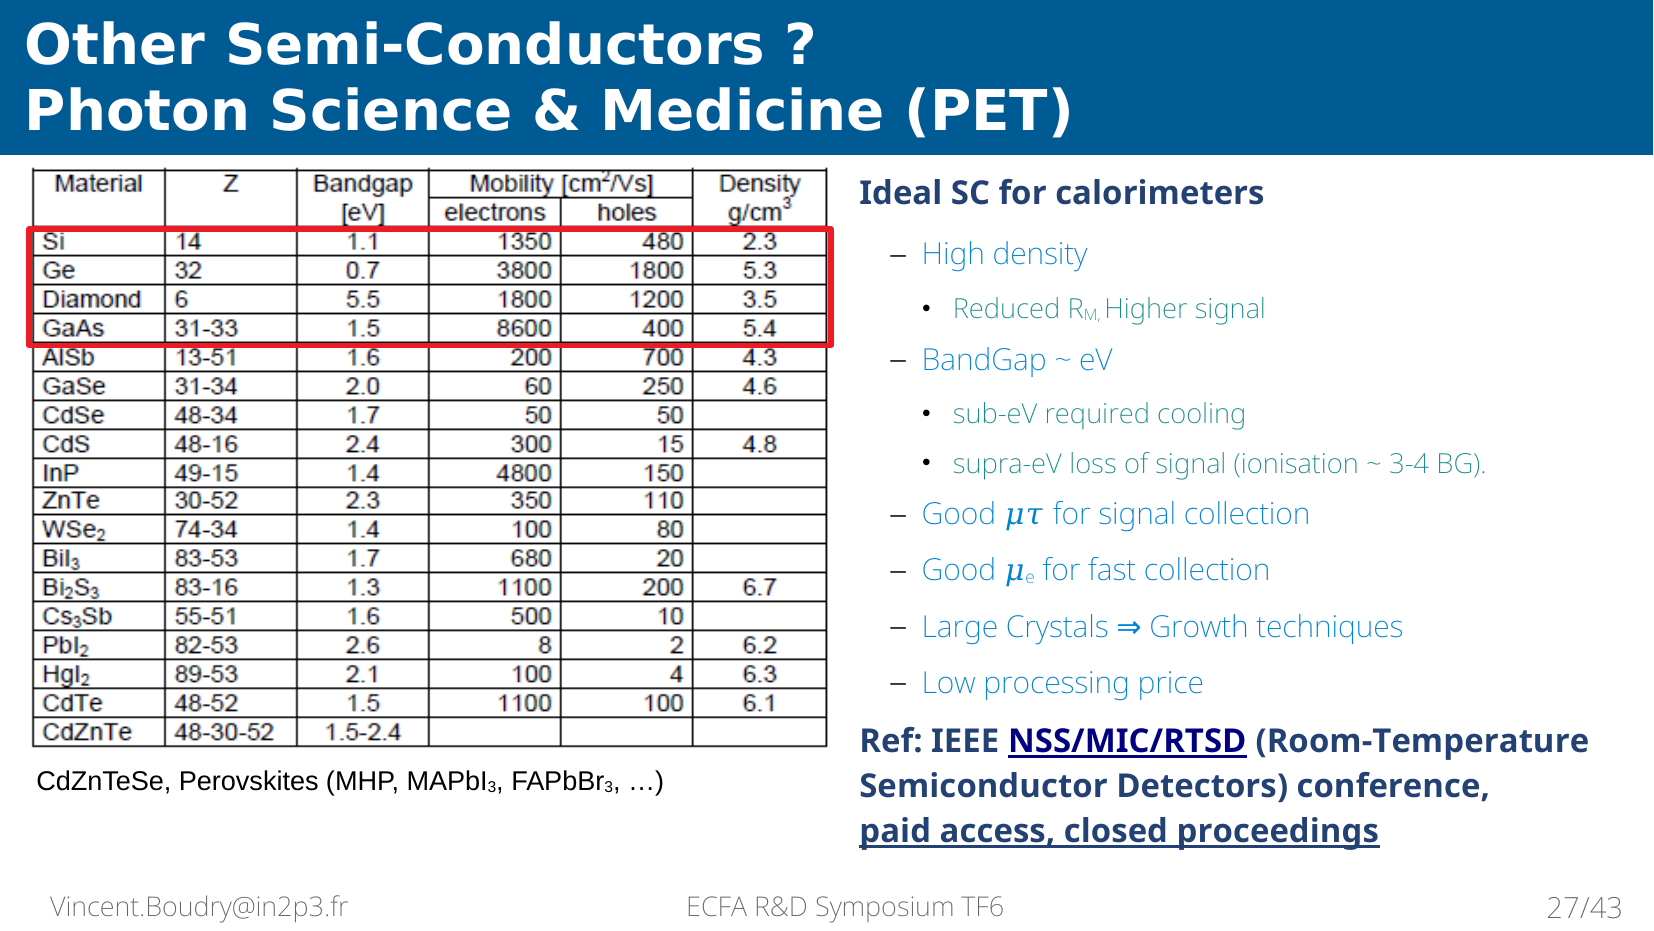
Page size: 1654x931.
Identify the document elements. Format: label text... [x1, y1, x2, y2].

list Ideal SC for calorimeters High density Reduced RM, Higher signal BandGap ~ eV sub-eV required cooling supra-eV loss of signal (ionisation ~ 3-4 BG). Good 𝜇𝜏 for signal collection Good 𝜇e for fast collection Large Crystals ⇒ Growth techniques Low processing price Ref: IEEE NSS/MIC/RTSD (Room-Temperature Semiconductor Detectors) conference, paid access, closed proceedings [859, 169, 1615, 855]
picture [15, 158, 847, 761]
text_box CdZnTeSe, Perovskites (MHP, MAPbI3, FAPbBr3, …) [21, 758, 948, 816]
title Other Semi-Conductors ? Photon Science & Medicine (PET) [24, 12, 1635, 144]
